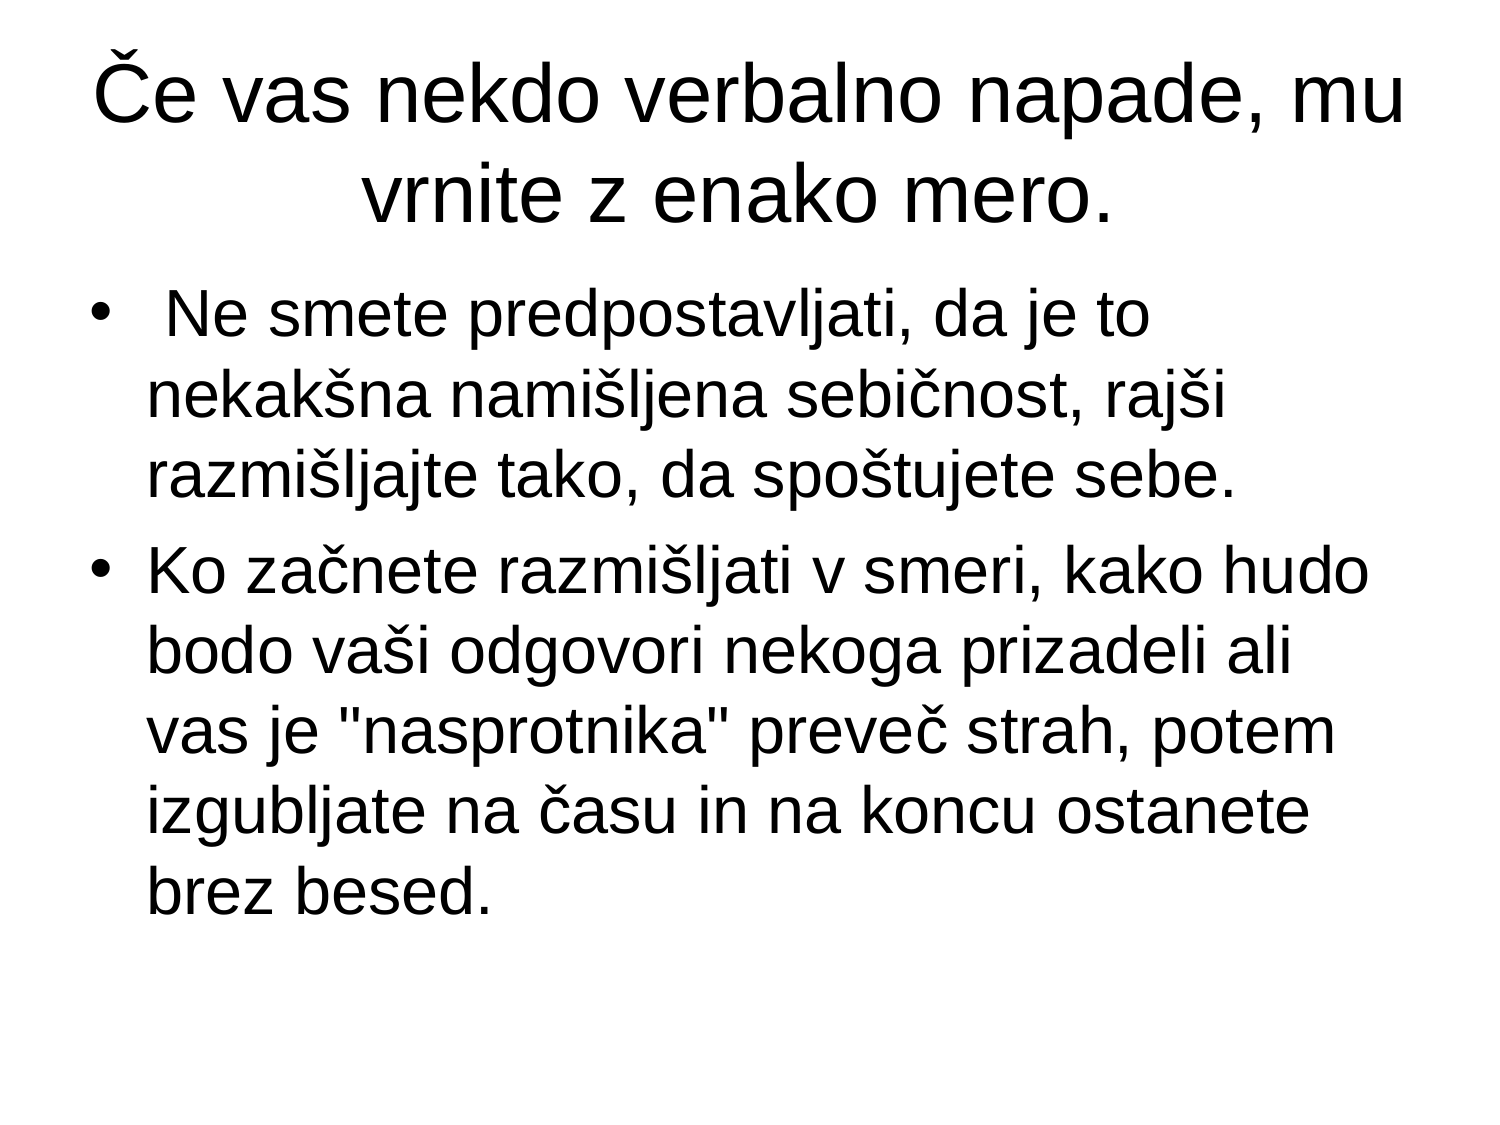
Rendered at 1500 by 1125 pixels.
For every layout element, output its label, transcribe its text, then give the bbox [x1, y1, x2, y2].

title Če vas nekdo verbalno napade, mu vrnite z enako mero. [75, 31, 1426, 247]
list Ne smete predpostavljati, da je to nekakšna namišljena sebičnost, rajši razmišljajte tako, da spoštujete sebe. Ko začnete razmišljati v smeri, kako hudo bodo vaši odgovori nekoga prizadeli ali vas je "nasprotnika" preveč strah, potem izgubljate na času in na koncu ostanete brez besed. [75, 262, 1426, 1006]
